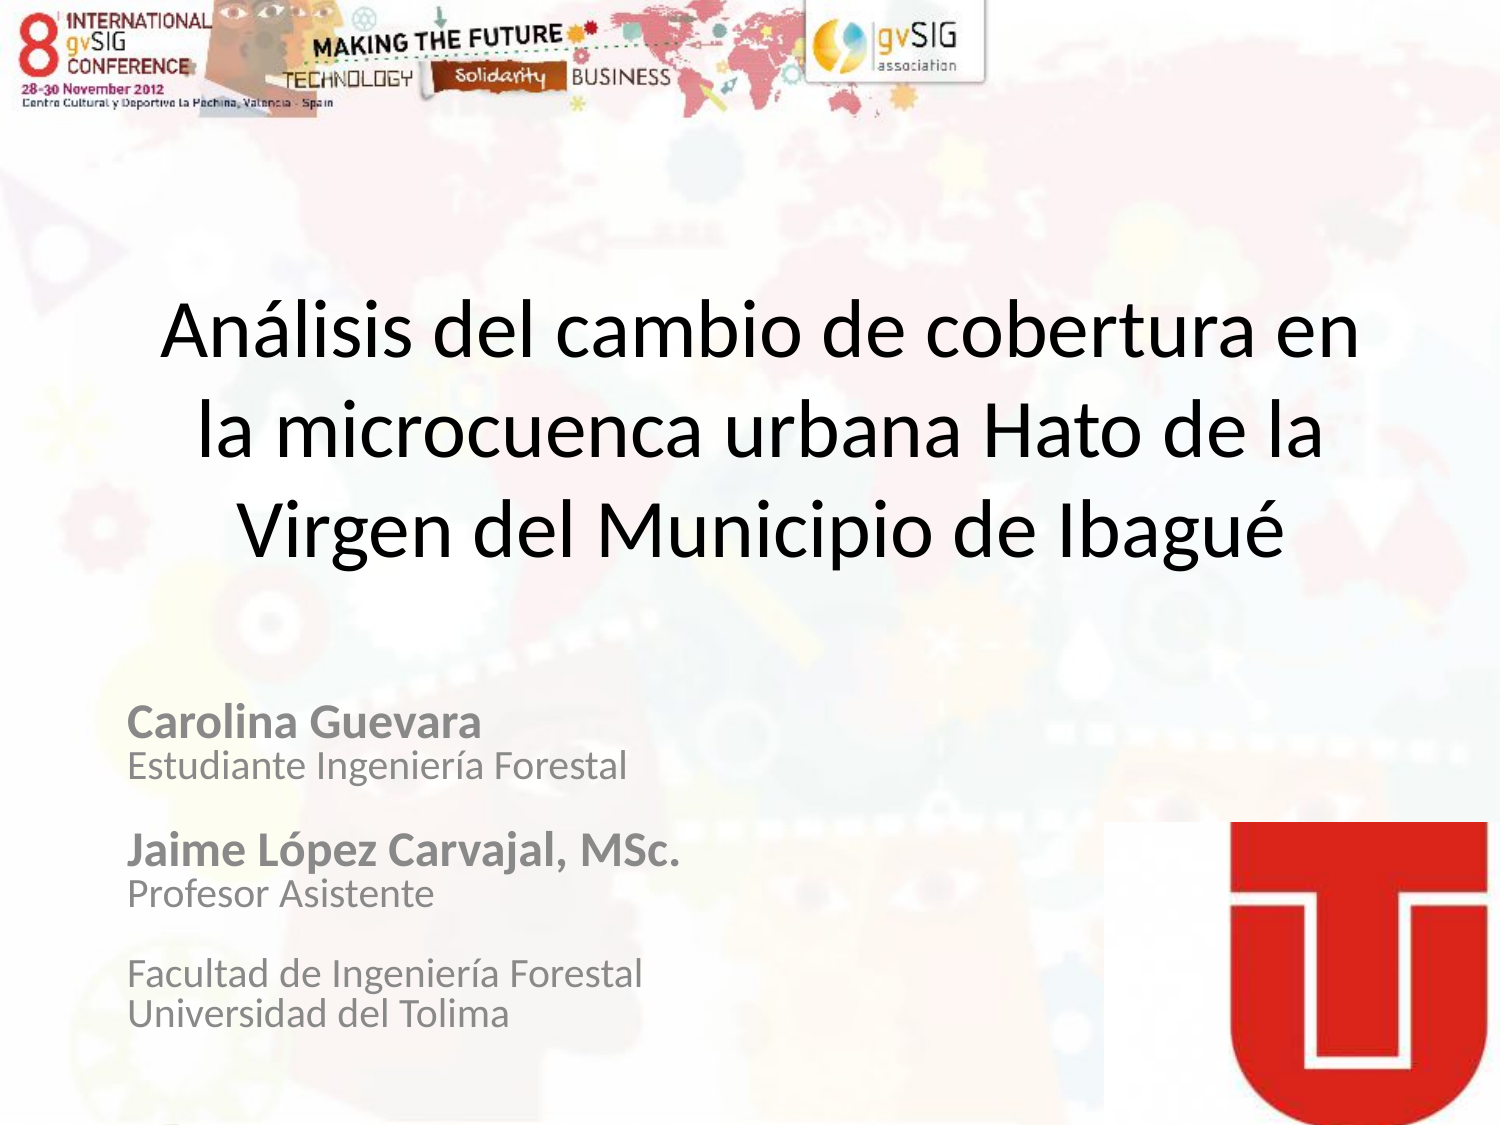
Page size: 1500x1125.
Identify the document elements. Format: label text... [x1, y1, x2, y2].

picture [0, 0, 1500, 1125]
subtitle Carolina Guevara Estudiante Ingeniería Forestal Jaime López Carvajal, MSc. Profesor Asistente Facultad de Ingeniería Forestal Universidad del Tolima [112, 692, 1163, 1055]
title Análisis del cambio de cobertura en la microcuenca urbana Hato de la Virgen del Municipio de Ibagué [123, 267, 1399, 509]
